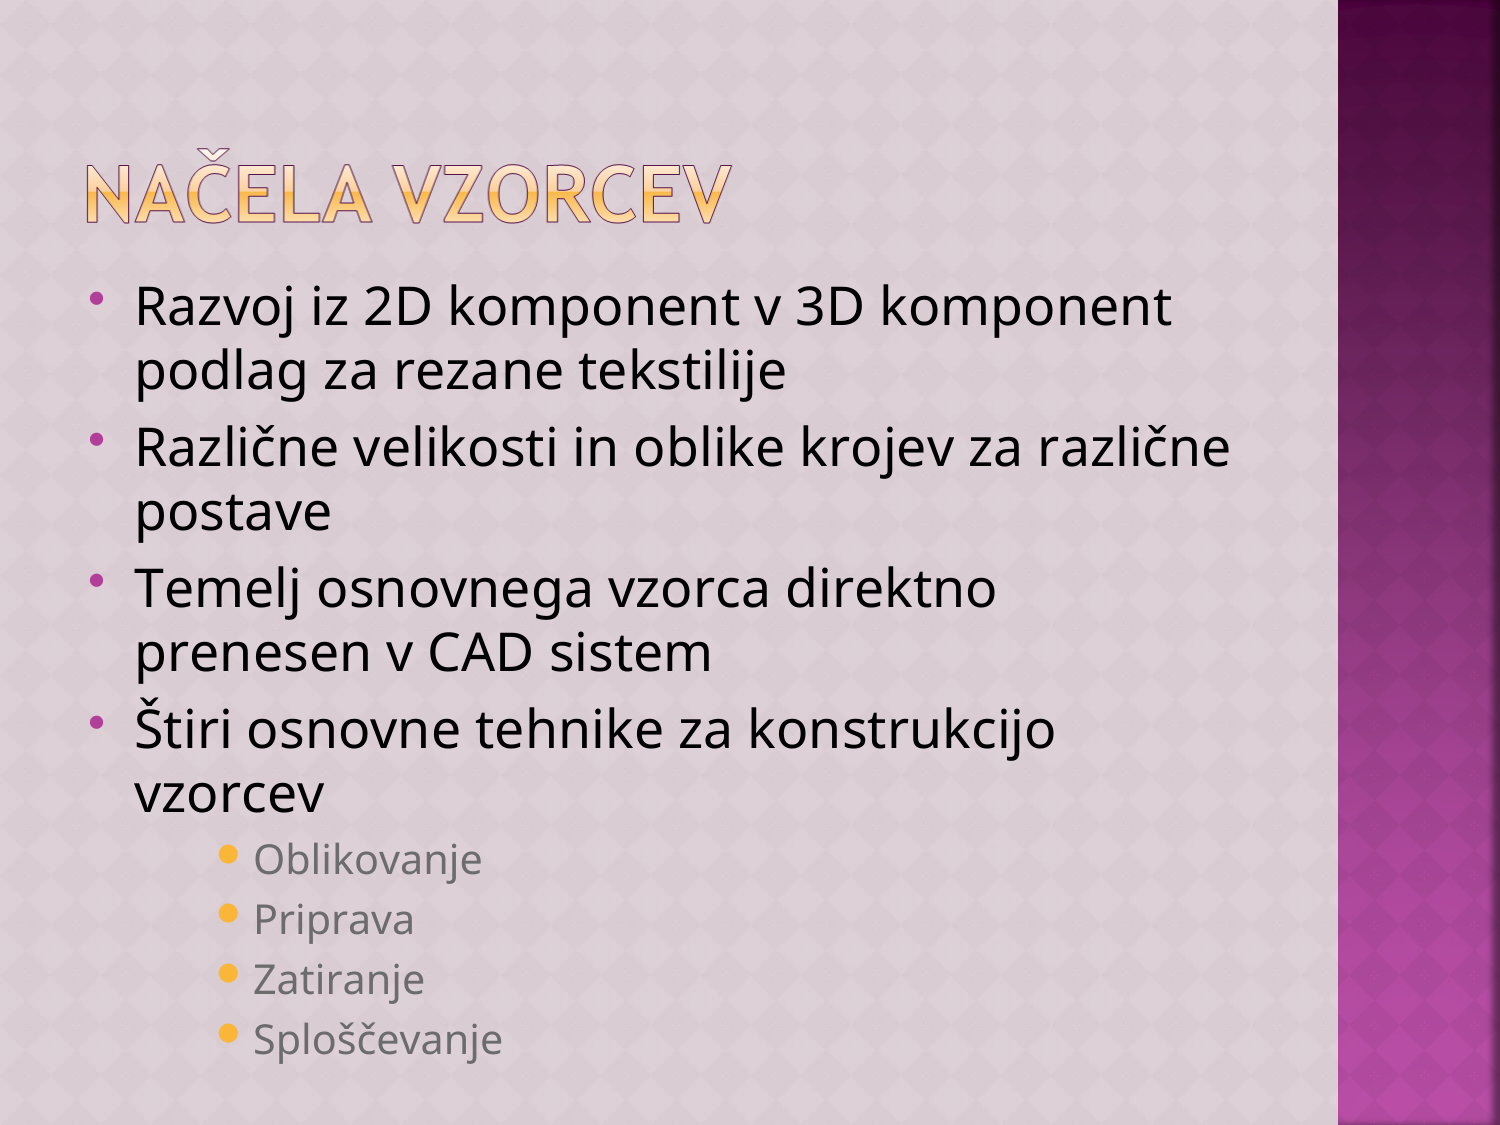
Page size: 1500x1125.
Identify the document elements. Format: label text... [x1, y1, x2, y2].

picture [0, 0, 1500, 1125]
text_box [34, 53, 1264, 289]
list Razvoj iz 2D komponent v 3D komponent podlag za rezane tekstilije Različne velikosti in oblike krojev za različne postave Temelj osnovnega vzorca direktno prenesen v CAD sistem Štiri osnovne tehnike za konstrukcijo vzorcev Oblikovanje Priprava Zatiranje Sploščevanje [75, 263, 1263, 1060]
